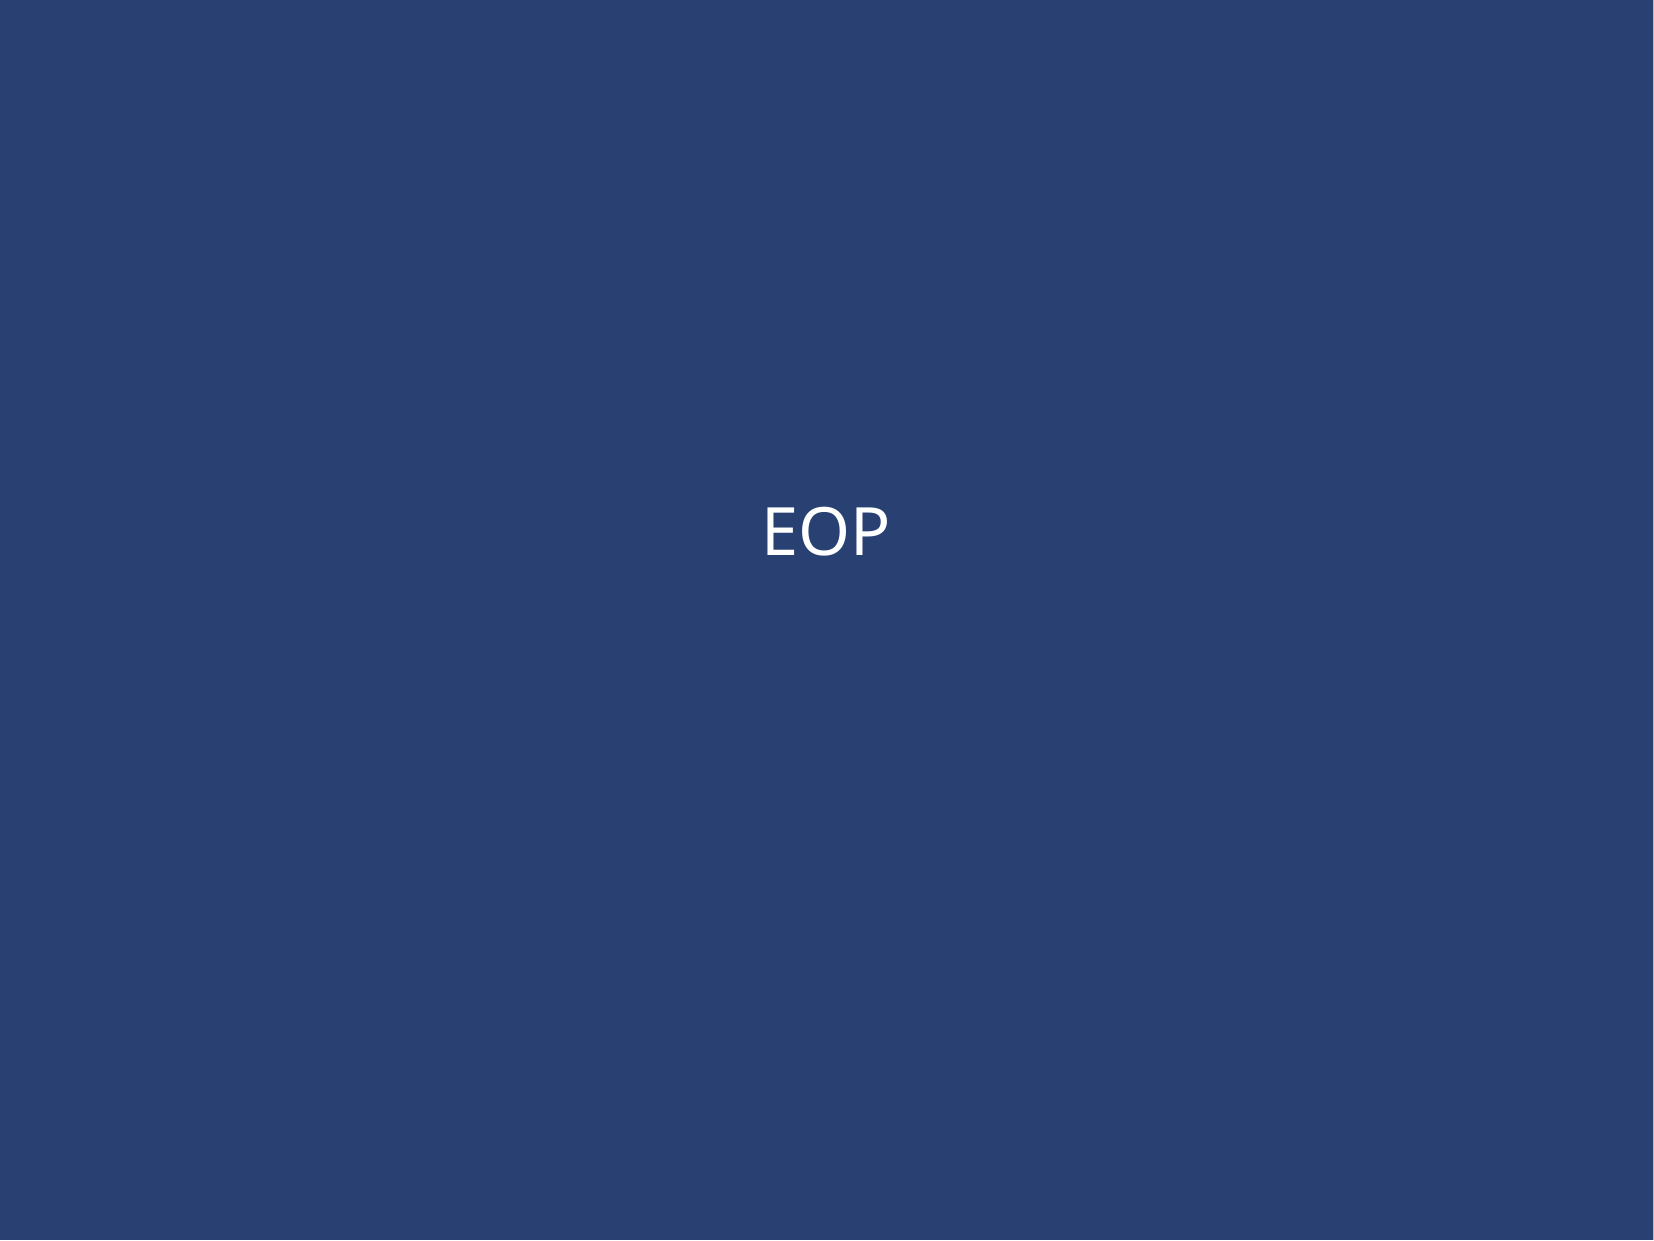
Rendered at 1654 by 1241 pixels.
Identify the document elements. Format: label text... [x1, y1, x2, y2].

subtitle EOP [82, 49, 1571, 1109]
